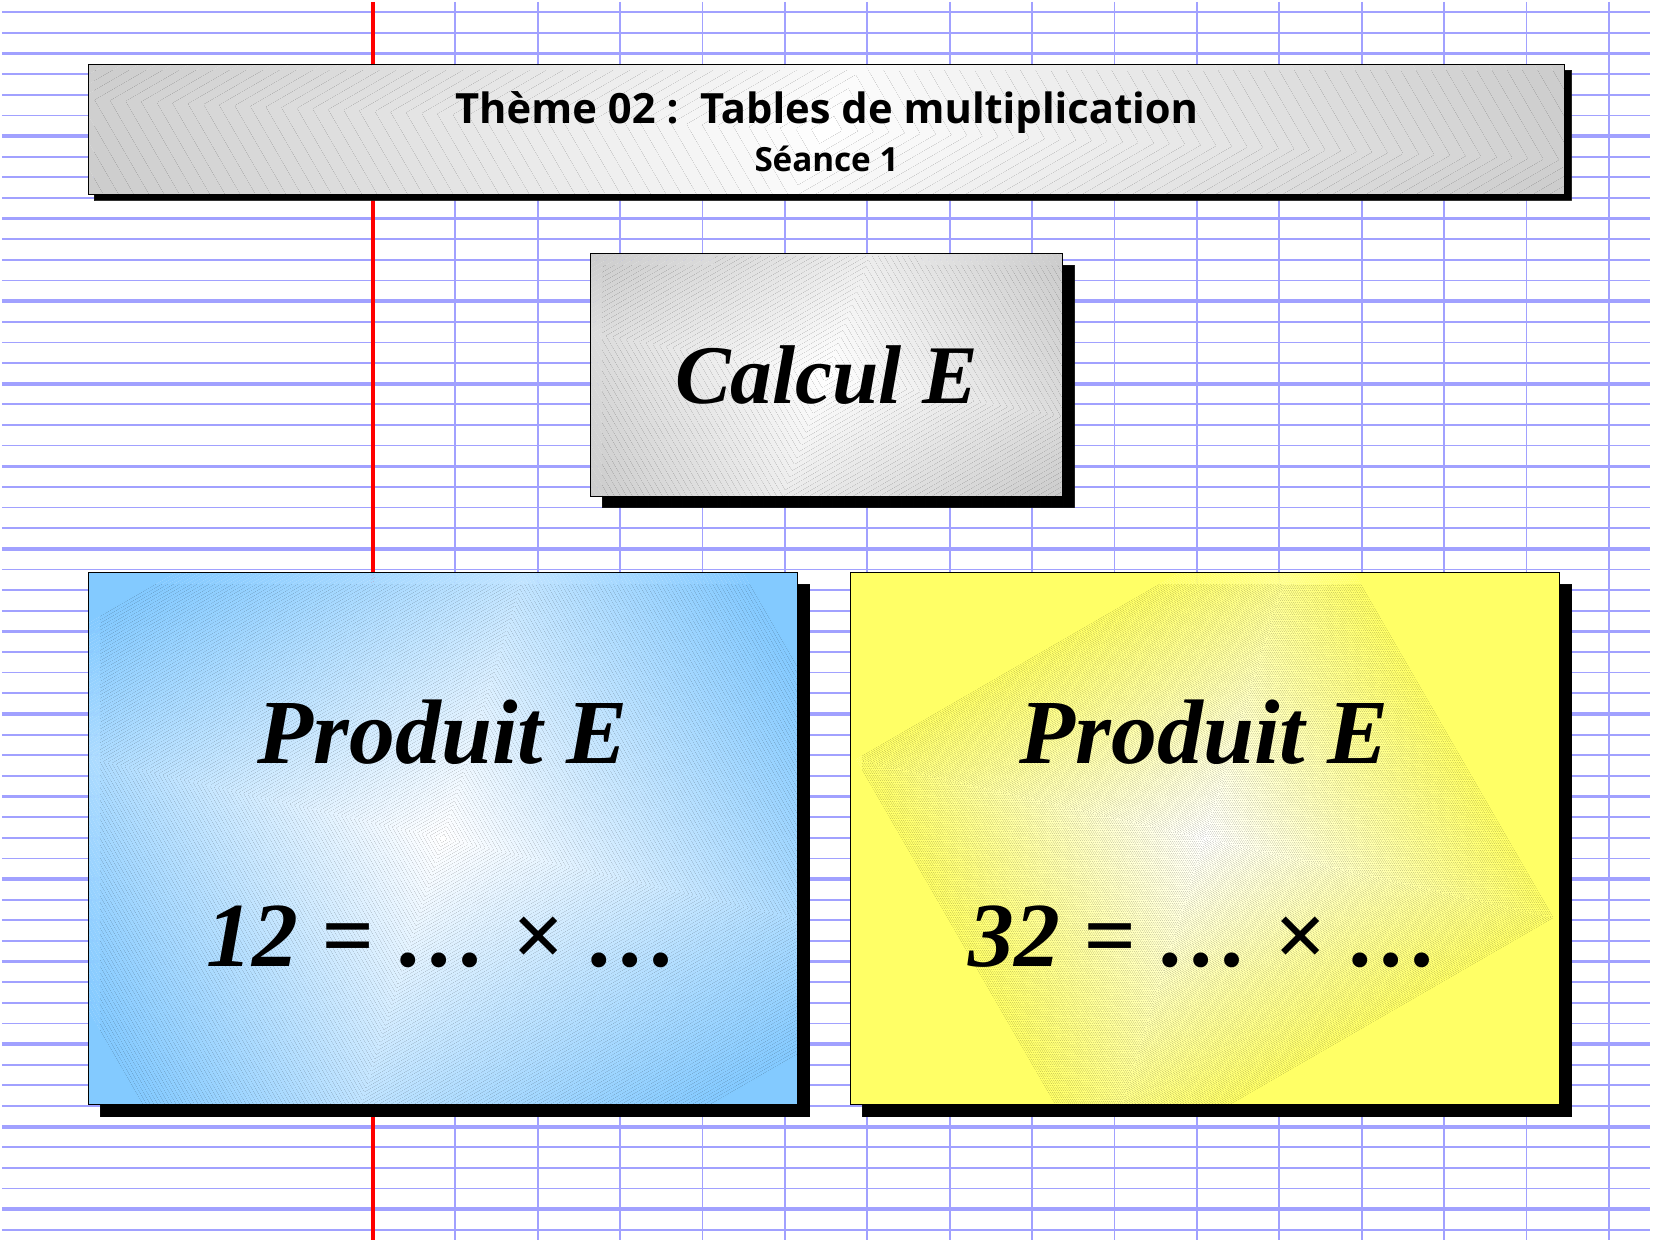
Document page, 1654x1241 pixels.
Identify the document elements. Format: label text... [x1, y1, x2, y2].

text_box Produit E 12 = … × … [88, 572, 798, 1105]
text_box Calcul E [590, 253, 1063, 497]
picture [0, 0, 1654, 1241]
text_box Thème 02 : Tables de multiplication Séance 1 [88, 64, 1565, 195]
text_box Produit E 32 = … × … [850, 572, 1560, 1105]
